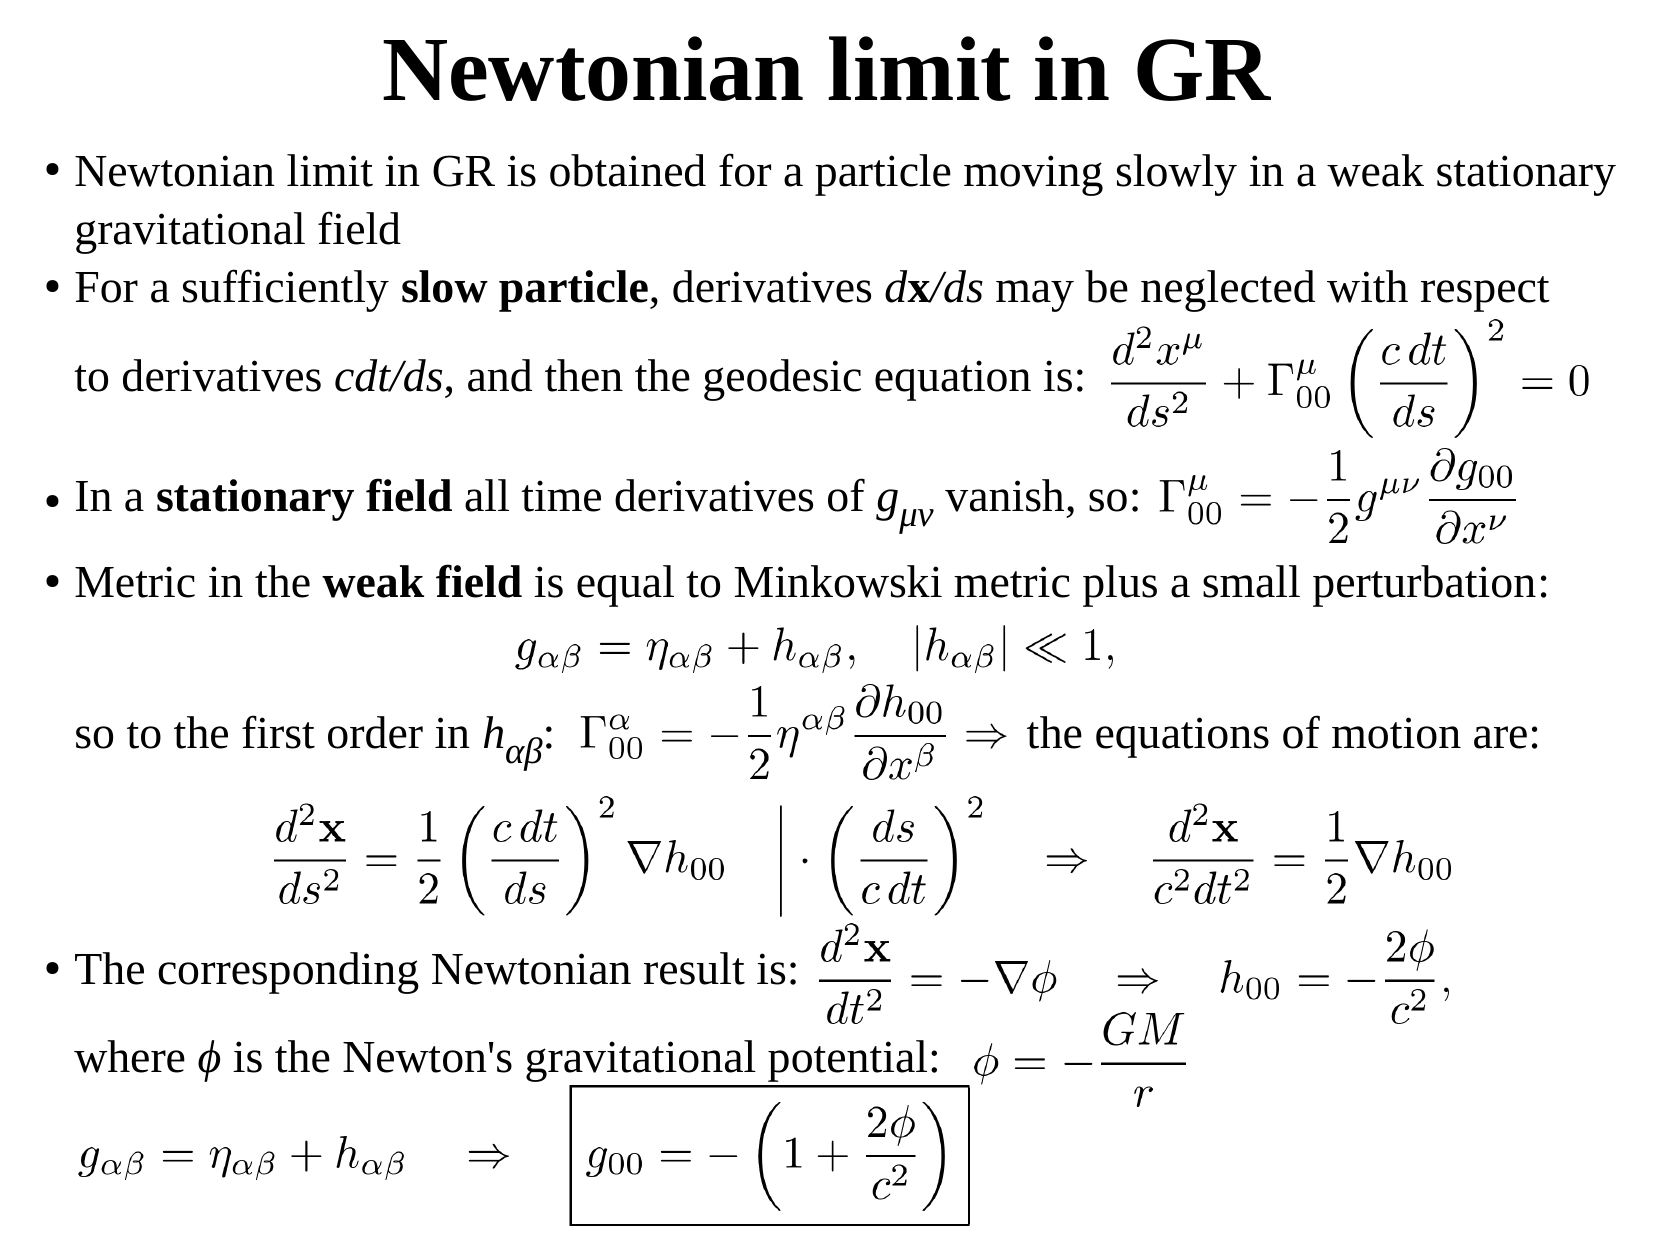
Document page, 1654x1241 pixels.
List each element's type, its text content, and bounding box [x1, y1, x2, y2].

picture [1111, 319, 1589, 438]
picture [580, 683, 1007, 780]
picture [78, 1085, 970, 1226]
list Newtonian limit in GR is obtained for a particle moving slowly in a weak stationary gravitational field For a sufficiently slow particle, derivatives dx/ds may be neglected with respect to derivatives cdt/ds, and then the geodesic equation is: In a stationary field all time derivatives of gμν vanish, so: Metric in the weak field is equal to Minkowski metric plus a small perturbation: so to the first order in hαβ: the equations of motion are: The corresponding Newtonian result is: where ϕ is the Newton's gravitational potential: [44, 138, 1620, 1084]
title Newtonian limit in GR [82, 18, 1571, 121]
picture [819, 923, 1449, 1107]
picture [274, 796, 1451, 917]
picture [515, 625, 1113, 673]
picture [1159, 447, 1516, 544]
